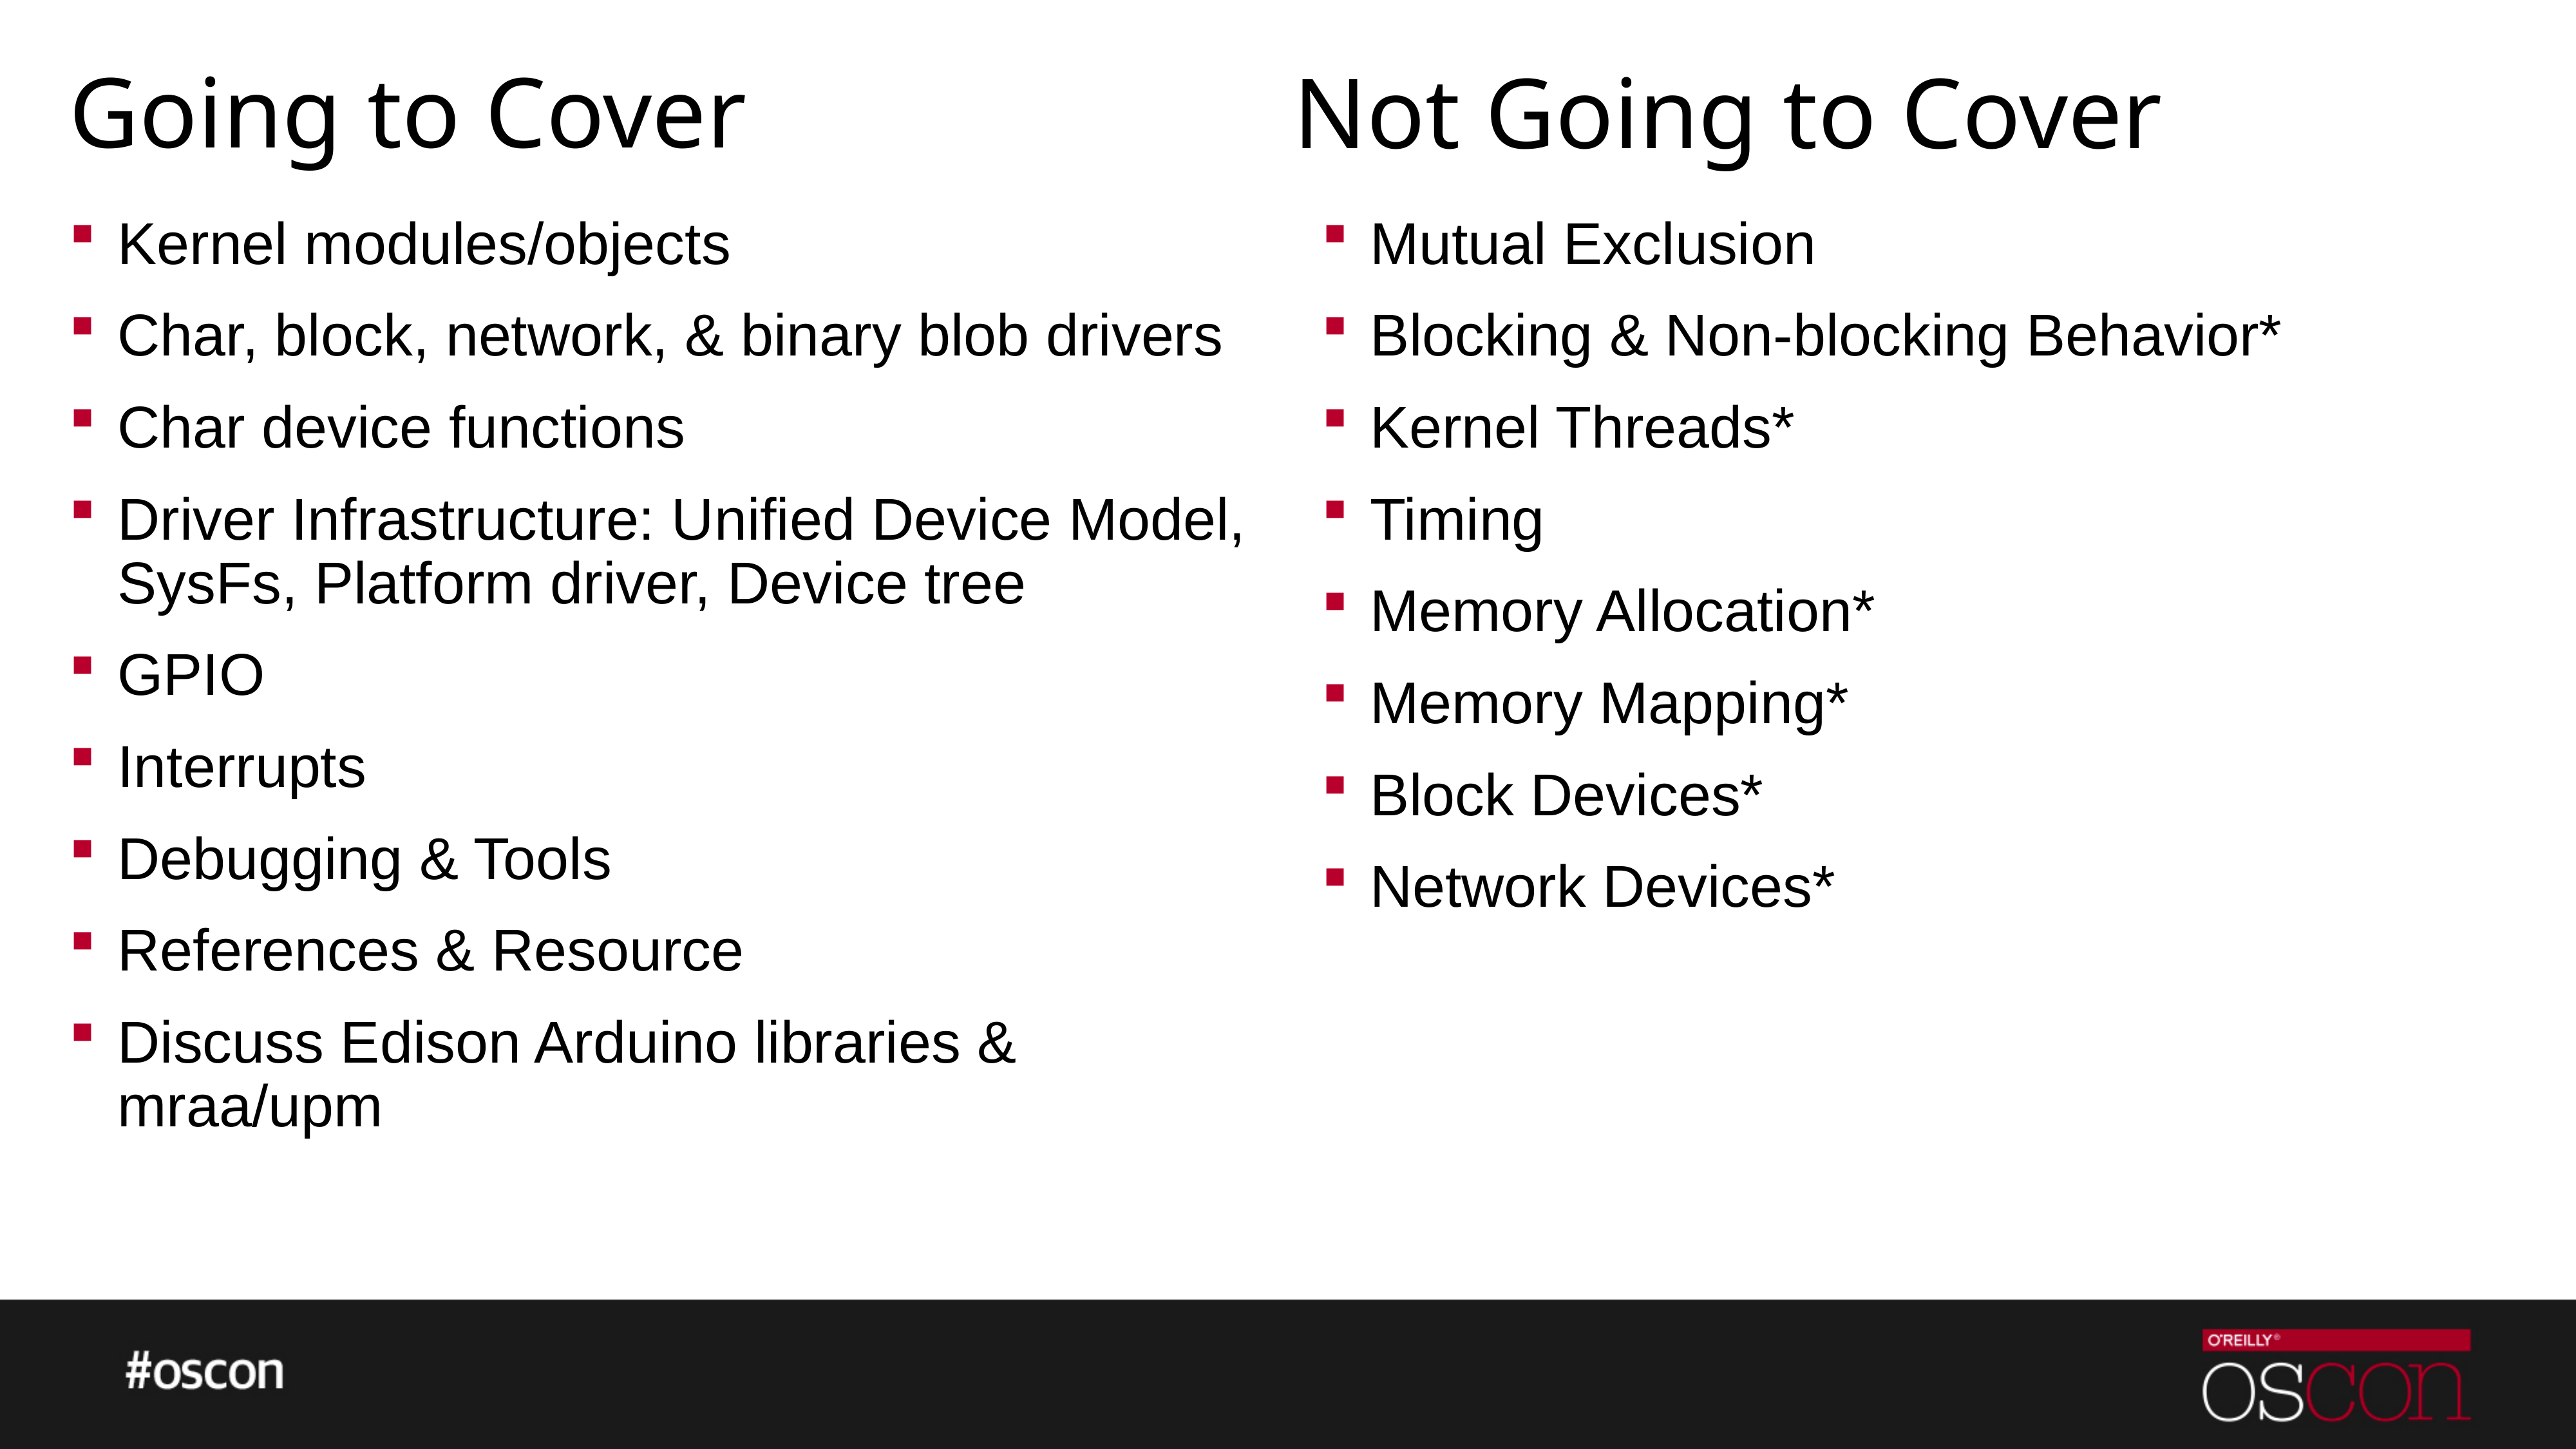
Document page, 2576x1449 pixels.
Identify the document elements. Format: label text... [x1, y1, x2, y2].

list Kernel modules/objects Char, block, network, & binary blob drivers Char device functions Driver Infrastructure: Unified Device Model, SysFs, Platform driver, Device tree GPIO Interrupts Debugging & Tools References & Resource Discuss Edison Arduino libraries & mraa/upm [65, 209, 1258, 1151]
picture [0, 0, 2576, 1449]
list Mutual Exclusion Blocking & Non-blocking Behavior* Kernel Threads* Timing Memory Allocation* Memory Mapping* Block Devices* Network Devices* [1317, 210, 2510, 1058]
title Not Going to Cover [1289, 10, 2512, 210]
title Going to Cover [65, 9, 2510, 210]
